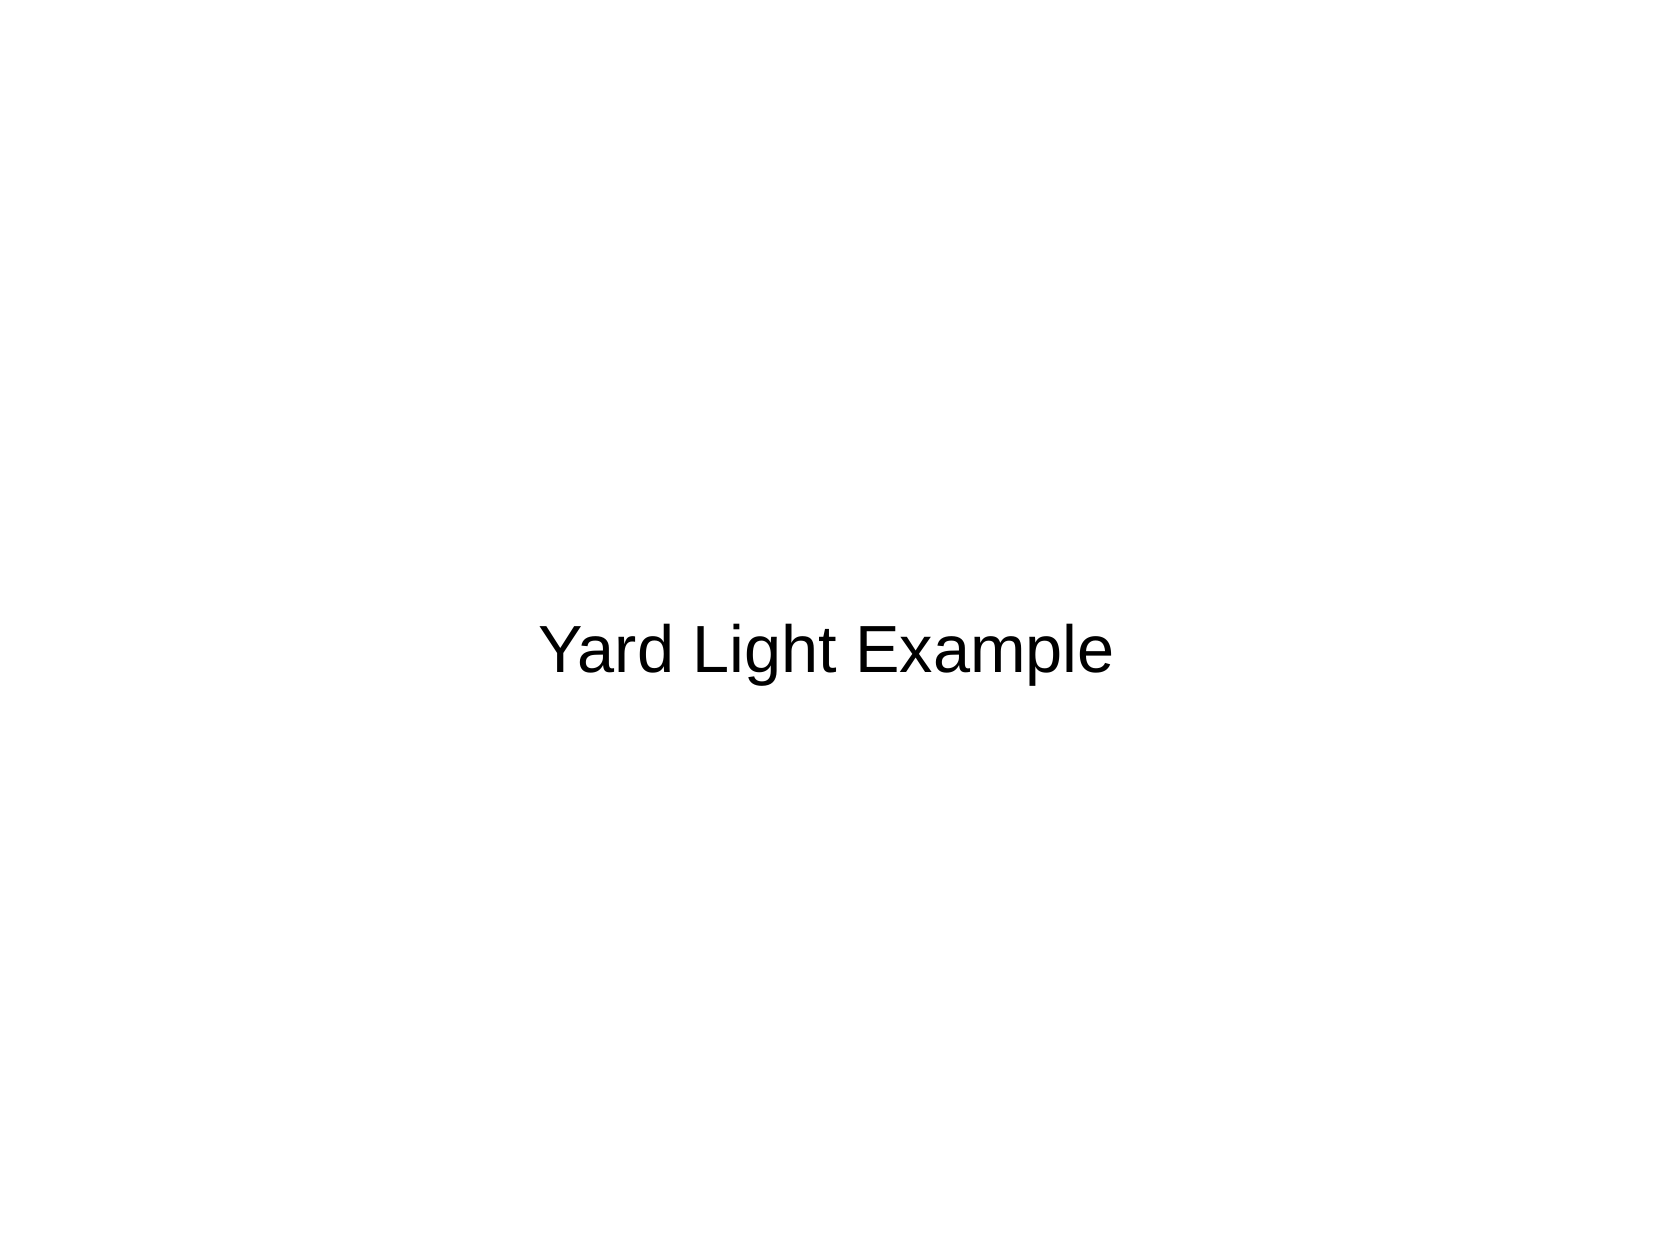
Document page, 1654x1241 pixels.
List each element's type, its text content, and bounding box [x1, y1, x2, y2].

subtitle Yard Light Example [82, 290, 1571, 1010]
